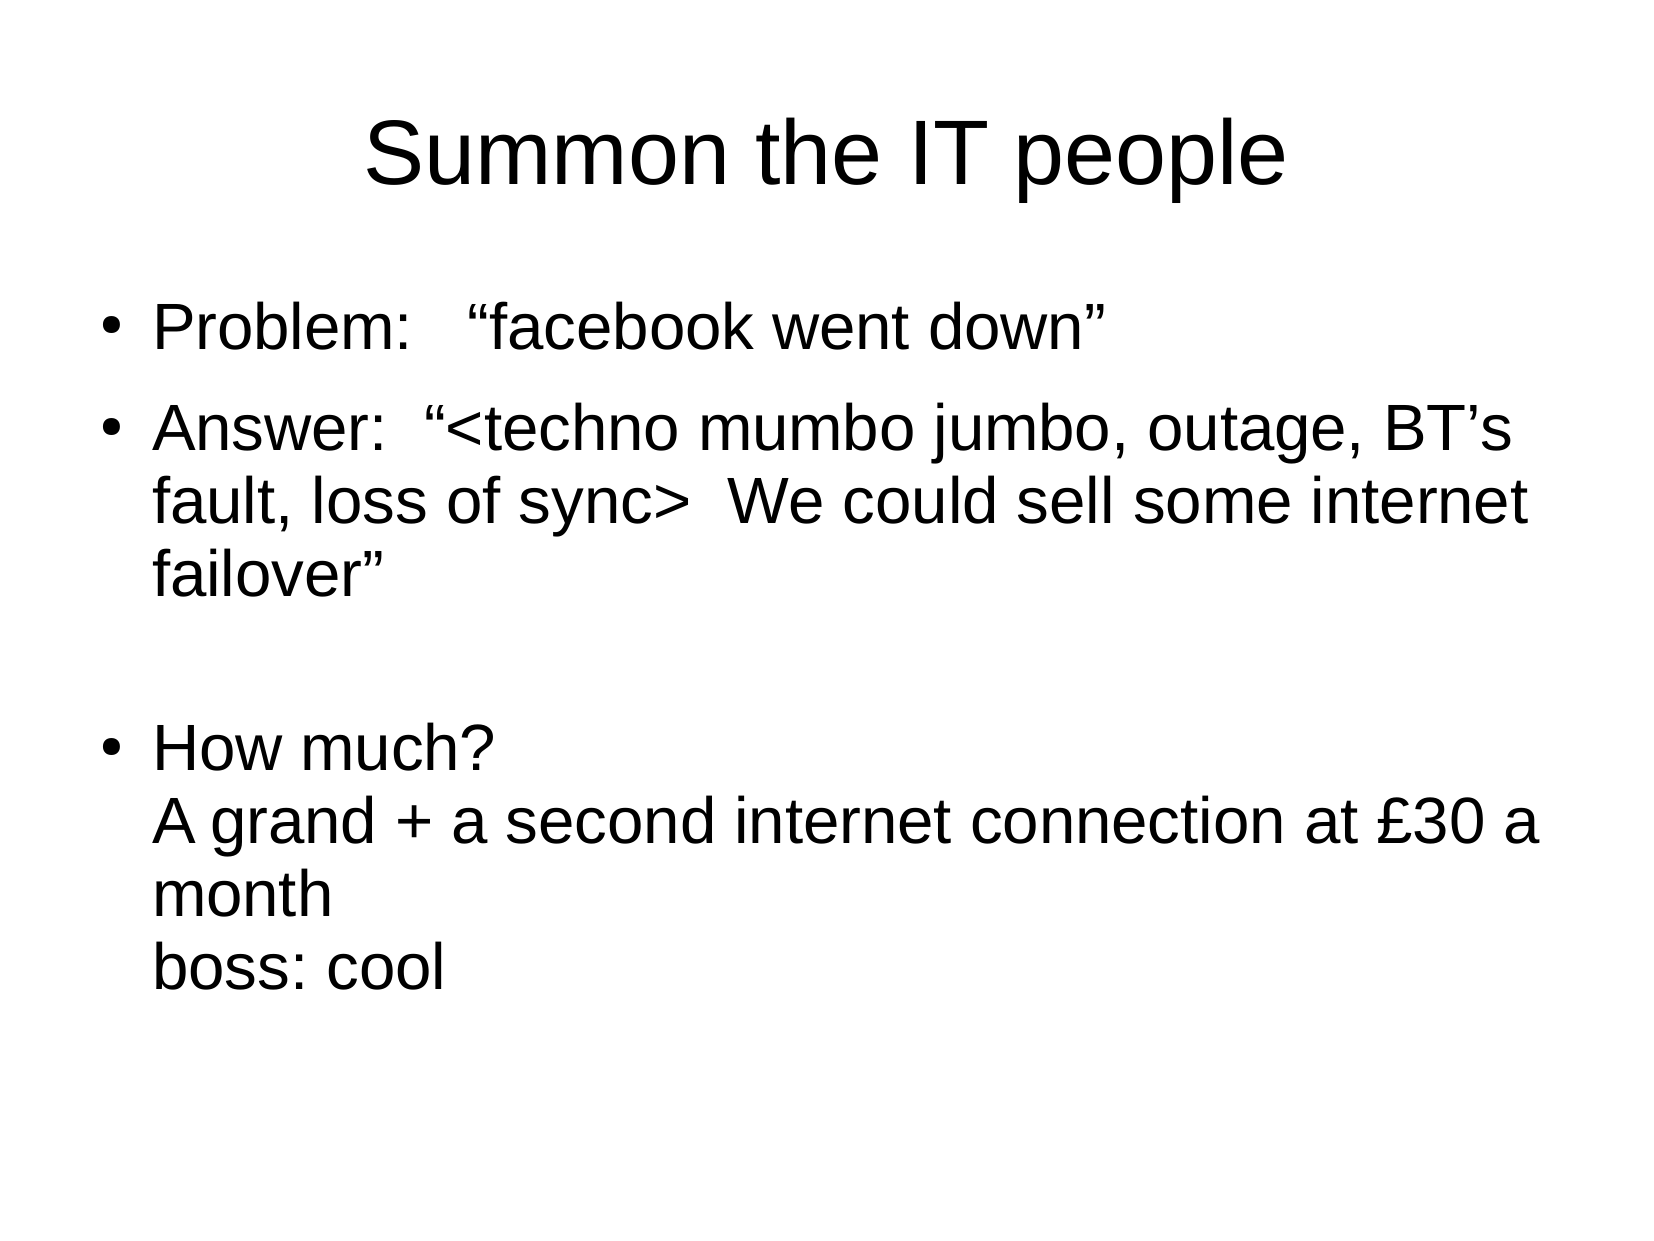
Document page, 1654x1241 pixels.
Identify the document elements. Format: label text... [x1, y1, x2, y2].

title Summon the IT people [82, 49, 1571, 257]
list Problem: “facebook went down” Answer: “<techno mumbo jumbo, outage, BT’s fault, loss of sync> We could sell some internet failover” How much? A grand + a second internet connection at £30 a month boss: cool [82, 290, 1571, 1010]
